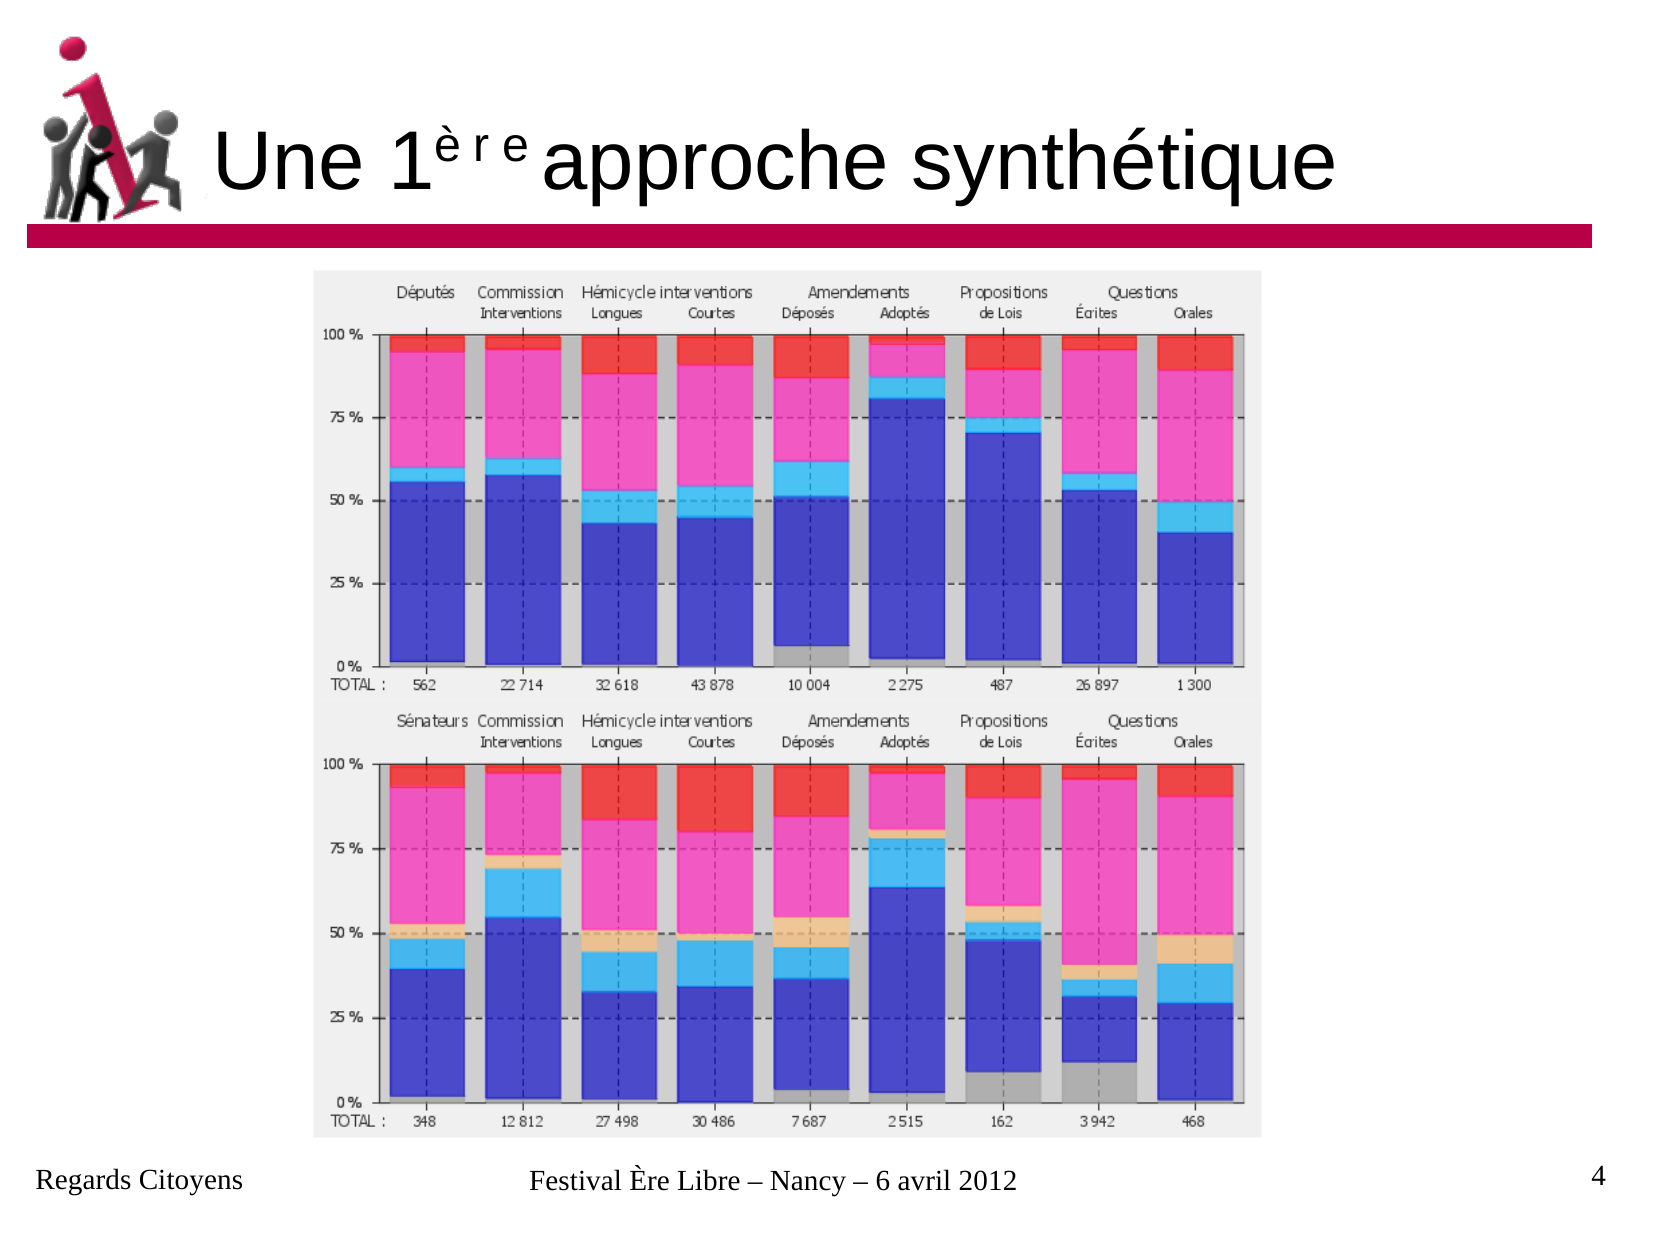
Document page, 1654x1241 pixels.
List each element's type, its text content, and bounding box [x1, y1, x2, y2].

title Une 1èreapproche synthétique [212, 64, 1601, 258]
picture [27, 31, 208, 224]
picture [304, 261, 1270, 1146]
